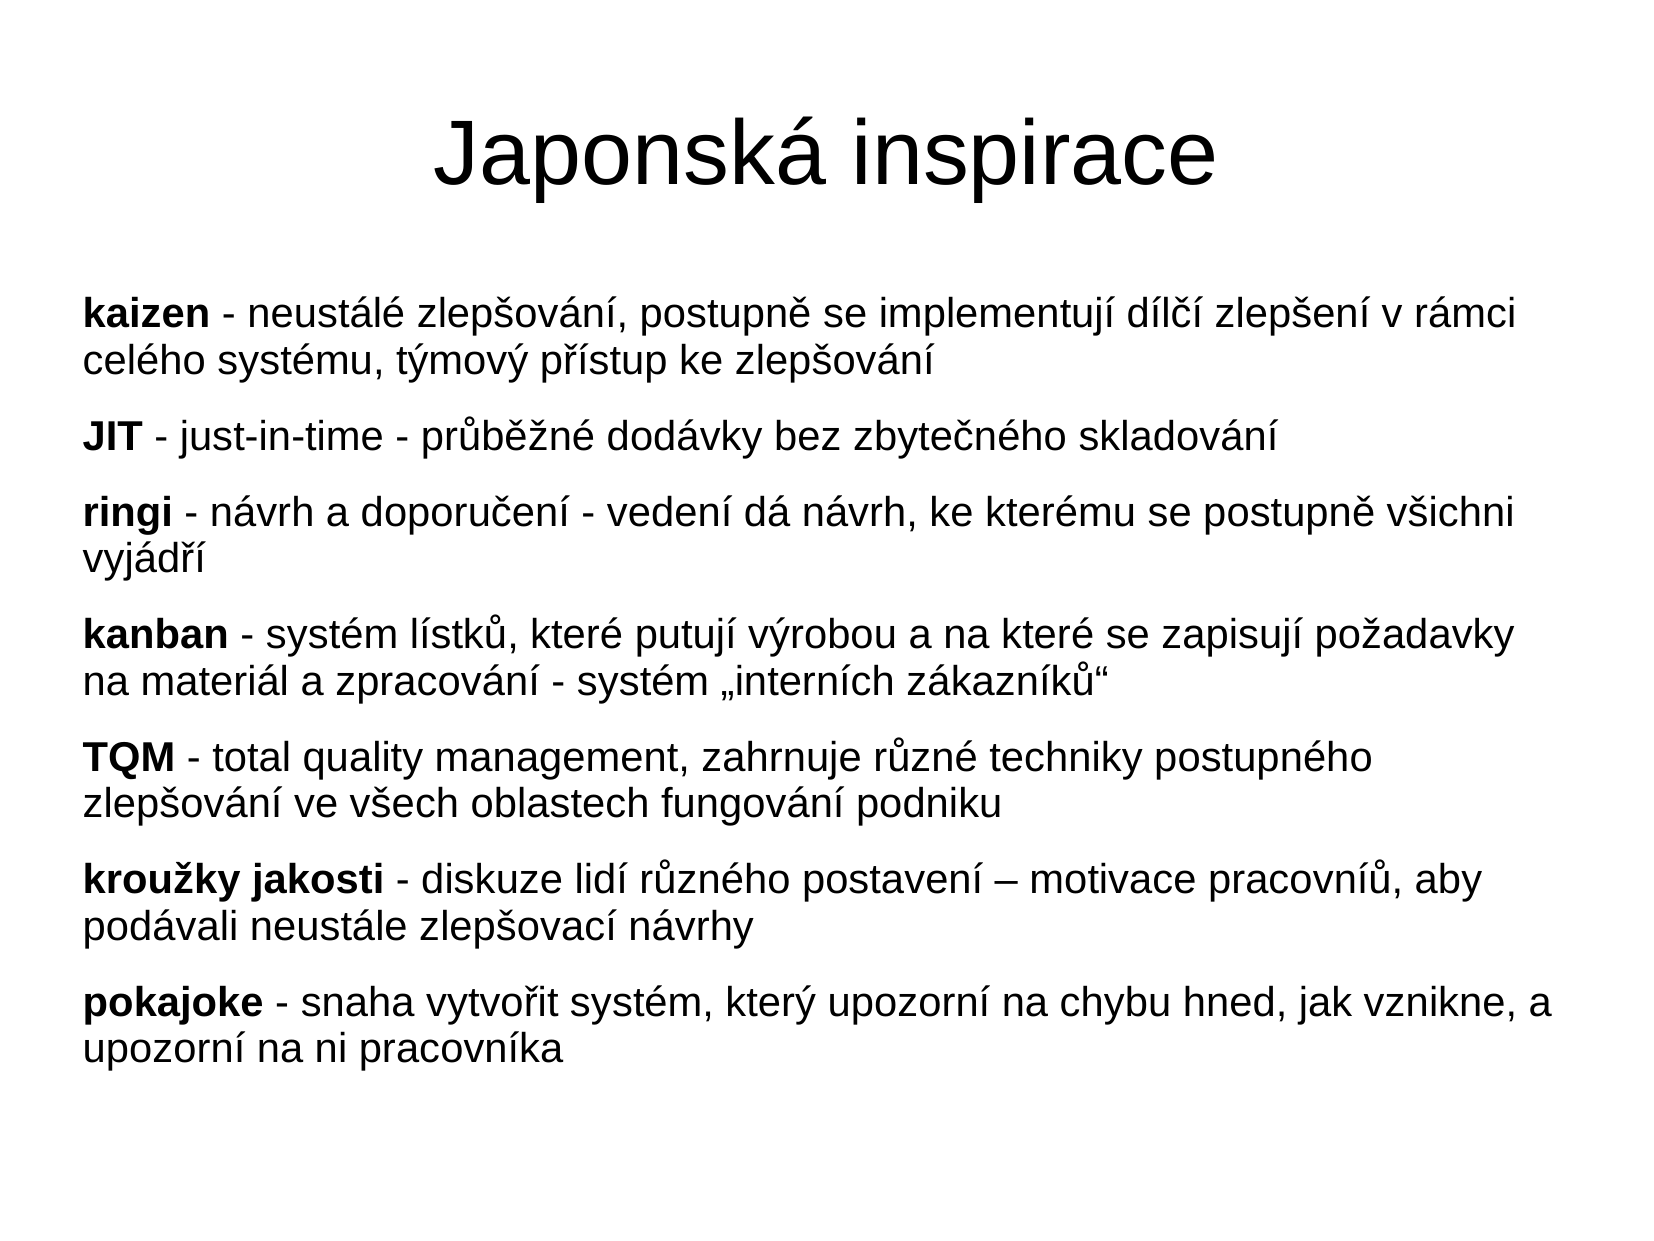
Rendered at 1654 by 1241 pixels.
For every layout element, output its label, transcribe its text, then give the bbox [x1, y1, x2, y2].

list kaizen - neustálé zlepšování, postupně se implementují dílčí zlepšení v rámci celého systému, týmový přístup ke zlepšování JIT - just-in-time - průběžné dodávky bez zbytečného skladování ringi - návrh a doporučení - vedení dá návrh, ke kterému se postupně všichni vyjádří kanban - systém lístků, které putují výrobou a na které se zapisují požadavky na materiál a zpracování - systém „interních zákazníků“ TQM - total quality management, zahrnuje různé techniky postupného zlepšování ve všech oblastech fungování podniku kroužky jakosti - diskuze lidí různého postavení – motivace pracovníů, aby podávali neustále zlepšovací návrhy pokajoke - snaha vytvořit systém, který upozorní na chybu hned, jak vznikne, a upozorní na ni pracovníka [82, 290, 1571, 1111]
title Japonská inspirace [82, 49, 1571, 257]
